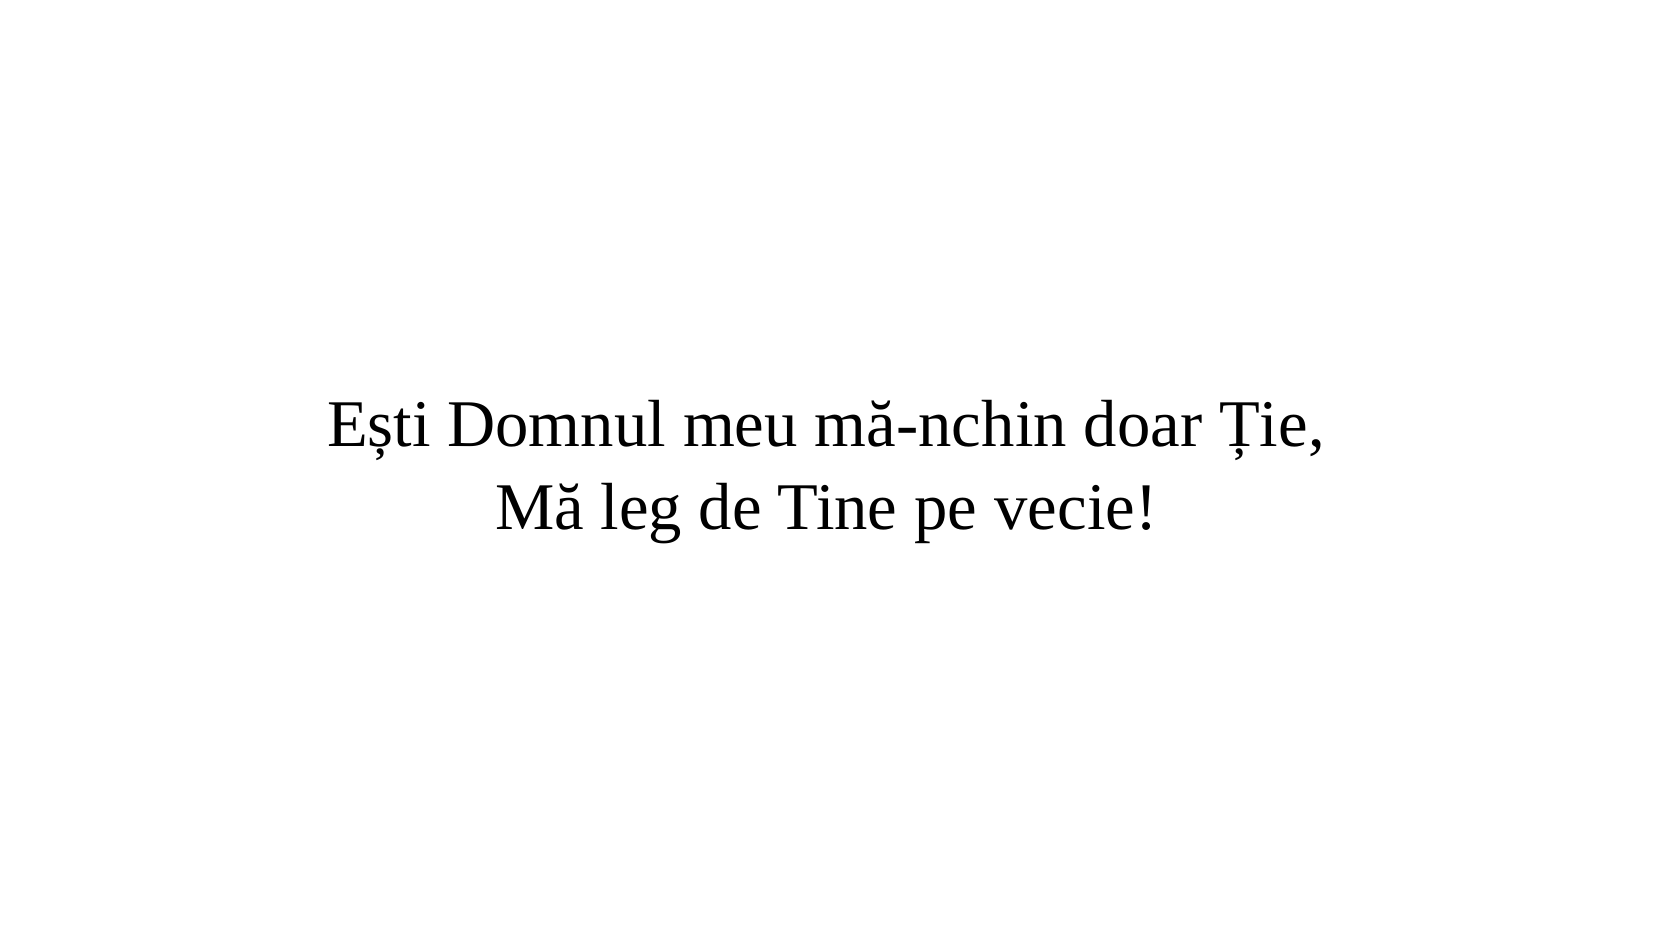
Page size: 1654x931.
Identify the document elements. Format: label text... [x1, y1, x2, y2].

subtitle Ești Domnul meu mă-nchin doar Ție, Mă leg de Tine pe vecie! [300, 150, 1354, 781]
